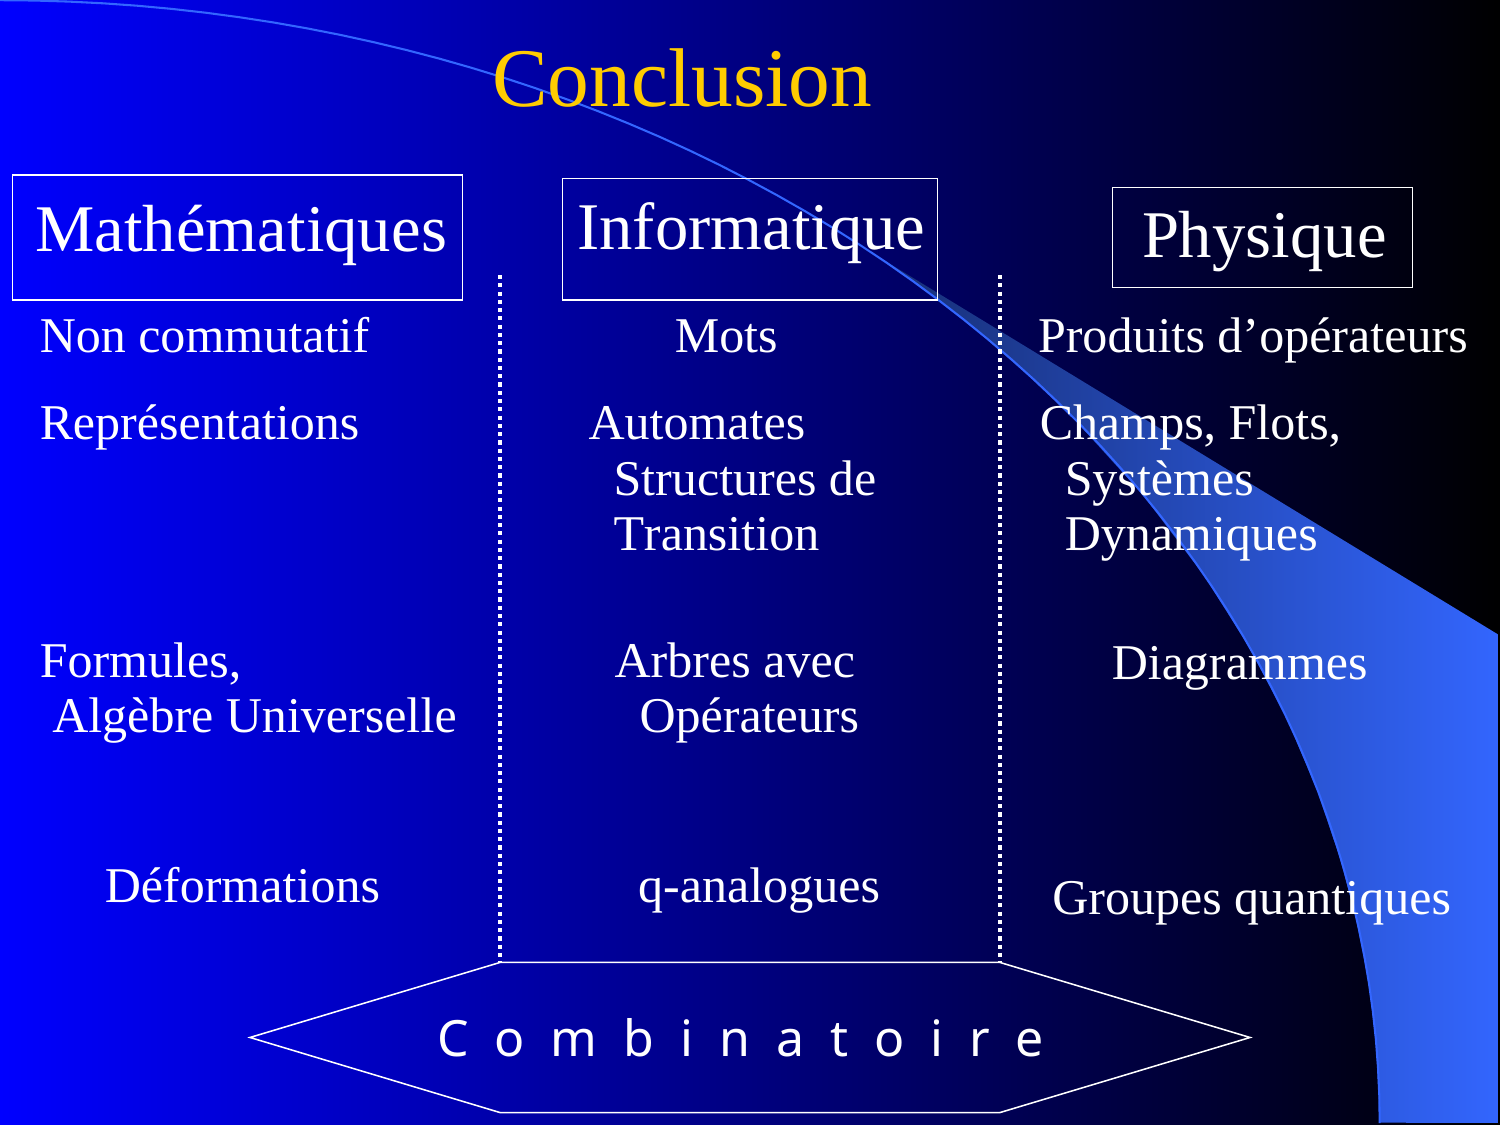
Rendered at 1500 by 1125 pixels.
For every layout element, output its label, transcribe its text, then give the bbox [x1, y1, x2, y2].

text_box Automates Structures de Transition [561, 387, 904, 569]
text_box Informatique [563, 182, 937, 272]
text_box Conclusion [477, 24, 888, 133]
text_box q-analogues [610, 849, 896, 921]
text_box Diagrammes [1084, 627, 1396, 699]
text_box Groupes quantiques [1025, 862, 1467, 934]
text_box Produits d’opérateurs [1010, 299, 1484, 371]
text_box Non commutatif [12, 299, 385, 371]
text_box Arbres avec Opérateurs [587, 624, 883, 751]
text_box Représentations [12, 387, 375, 459]
text_box Champs, Flots, Systèmes Dynamiques [1012, 387, 1369, 569]
text_box Mots [647, 299, 793, 371]
text_box Mathématiques [20, 183, 462, 274]
text_box Physique [1127, 190, 1403, 281]
text_box Informatique [938, 182, 942, 272]
text_box Déformations [77, 849, 396, 921]
text_box C o m b i n a t o i r e [422, 995, 1060, 1079]
text_box Formules, Algèbre Universelle [12, 624, 472, 751]
